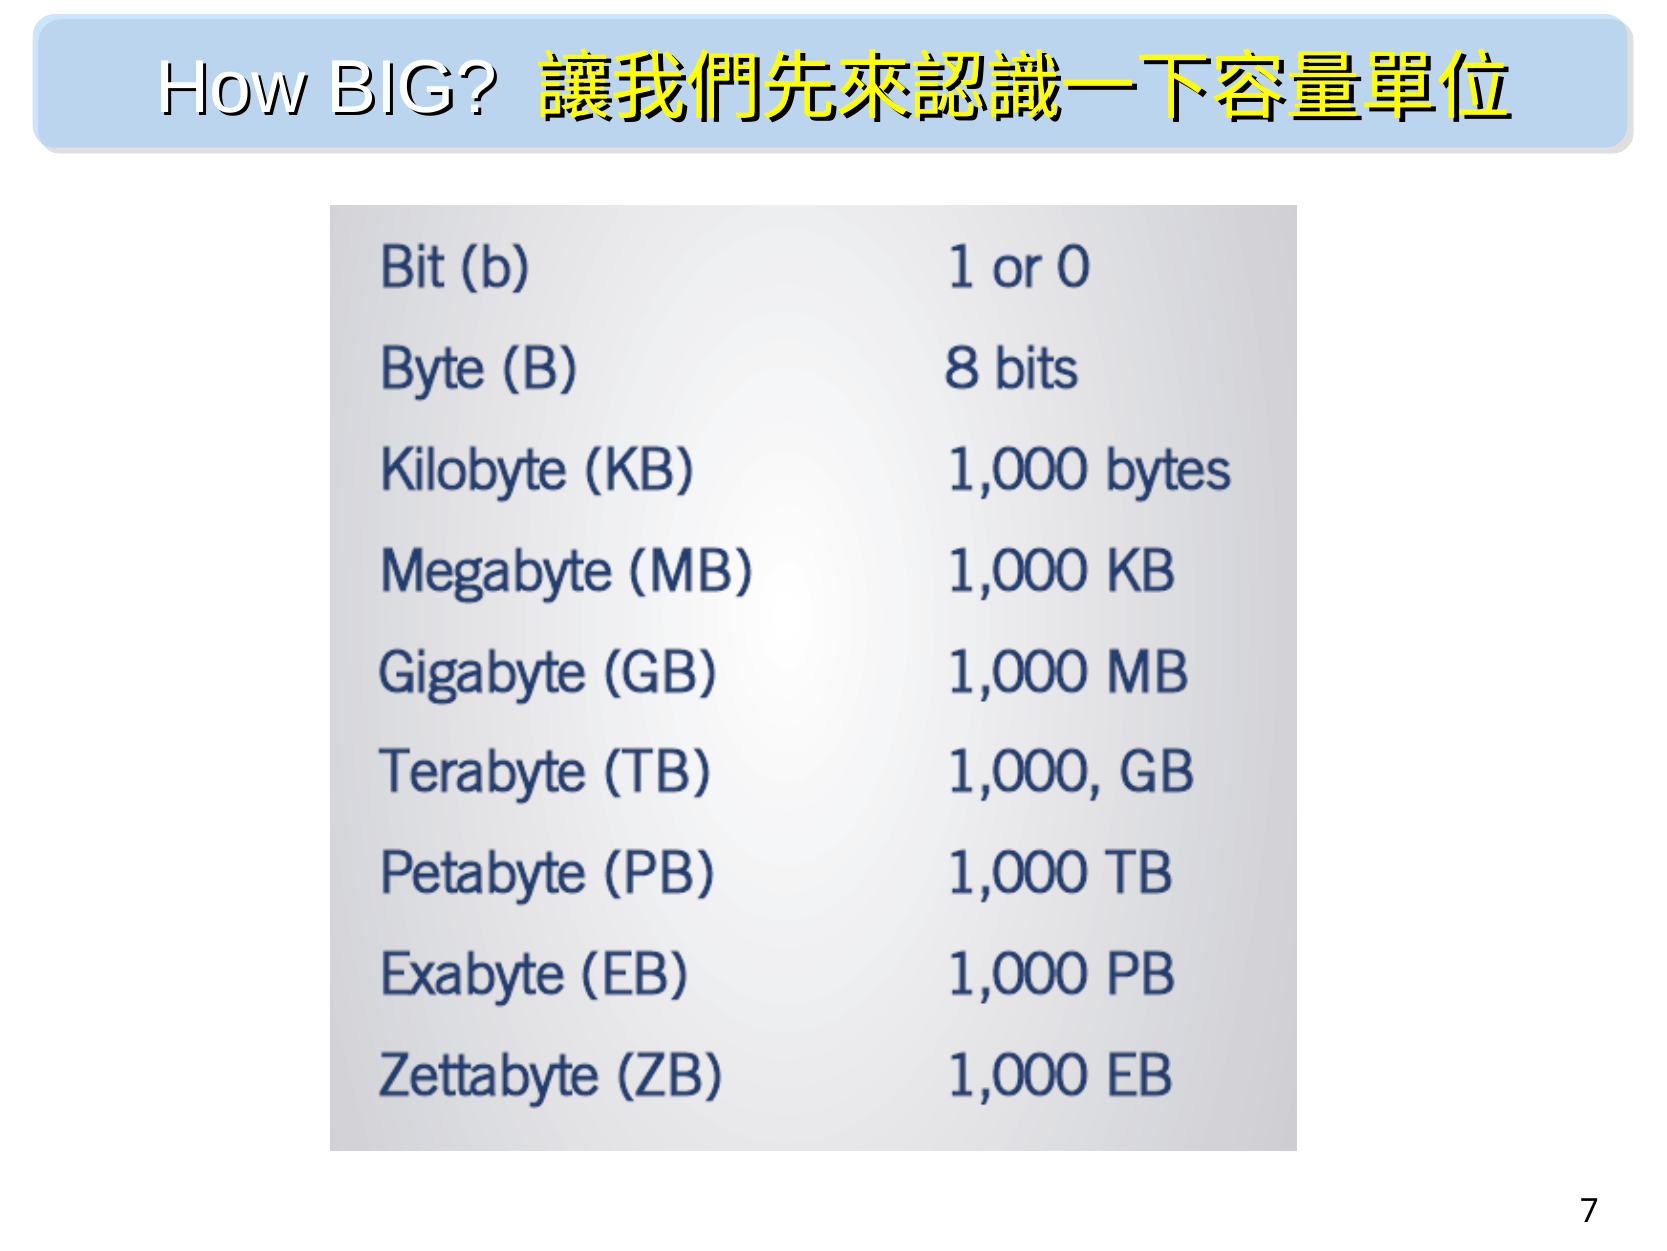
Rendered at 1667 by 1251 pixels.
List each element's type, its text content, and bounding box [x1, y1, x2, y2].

picture [330, 205, 1297, 1151]
text_box [32, 14, 1628, 148]
title How BIG? 讓我們先來認識一下容量單位 [125, 32, 1542, 142]
